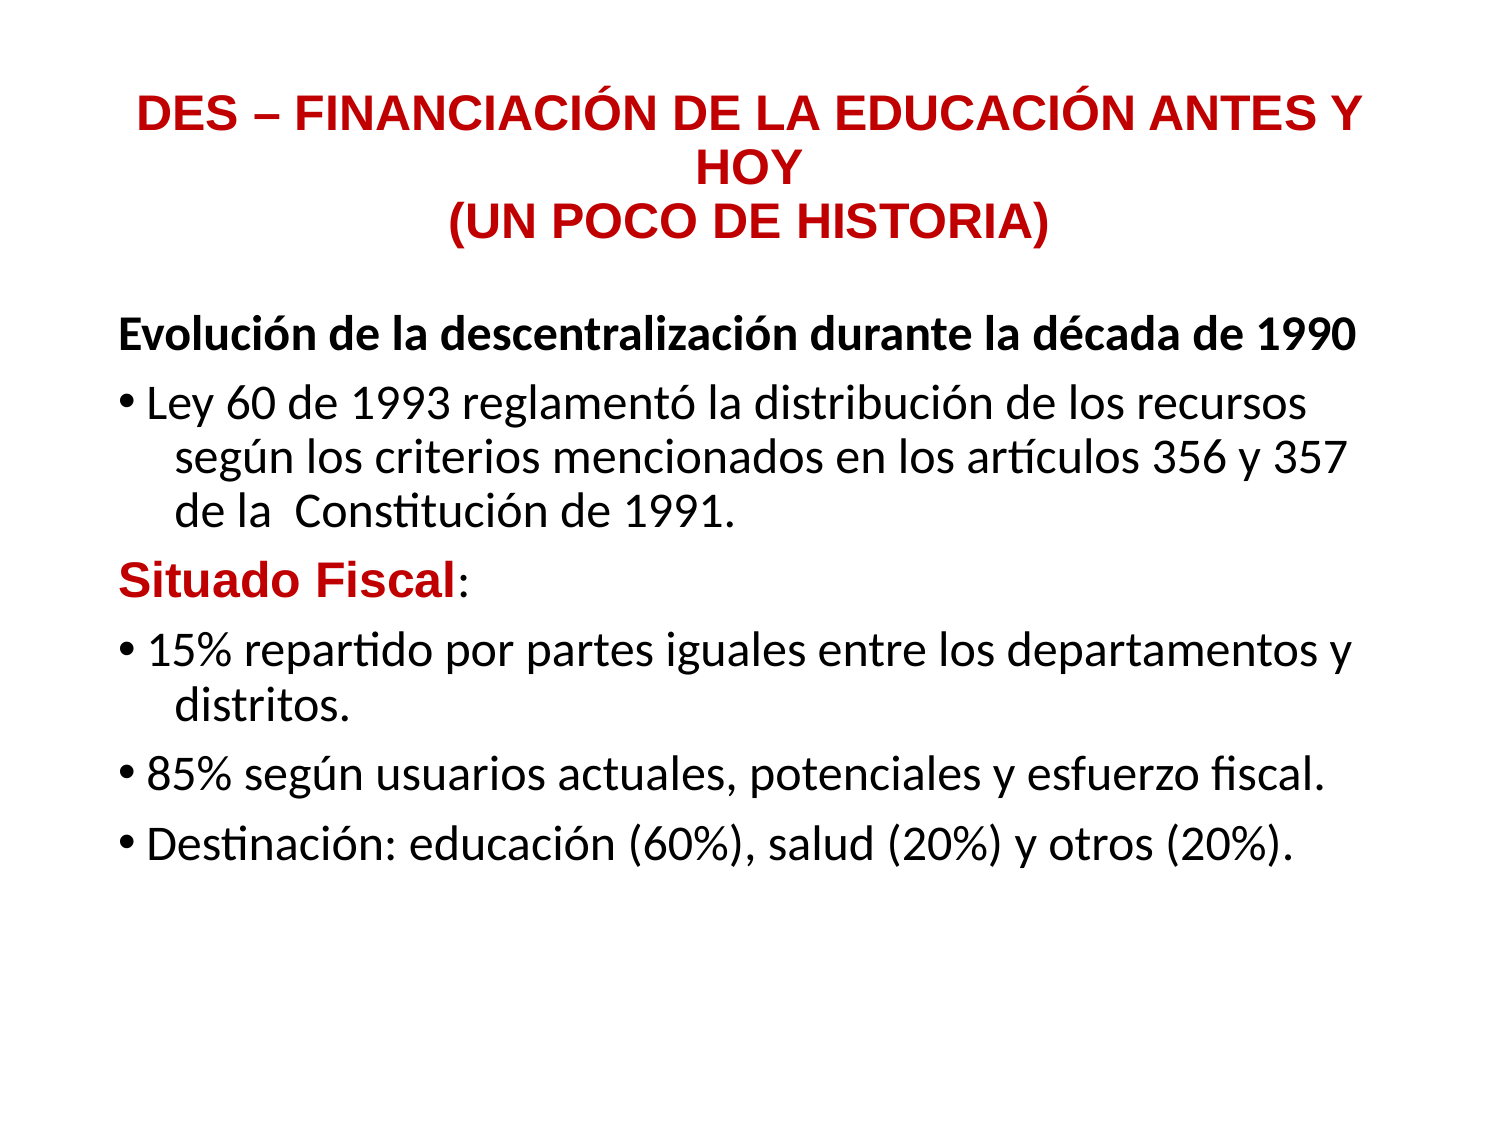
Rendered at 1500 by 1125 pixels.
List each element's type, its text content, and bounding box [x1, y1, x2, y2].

title DES – FINANCIACIÓN DE LA EDUCACIÓN ANTES Y HOY (UN POCO DE HISTORIA) [103, 59, 1397, 278]
list Evolución de la descentralización durante la década de 1990 Ley 60 de 1993 reglamentó la distribución de los recursos según los criterios mencionados en los artículos 356 y 357 de la Constitución de 1991. Situado Fiscal: 15% repartido por partes iguales entre los departamentos y distritos. 85% según usuarios actuales, potenciales y esfuerzo fiscal. Destinación: educación (60%), salud (20%) y otros (20%). [103, 299, 1397, 1014]
